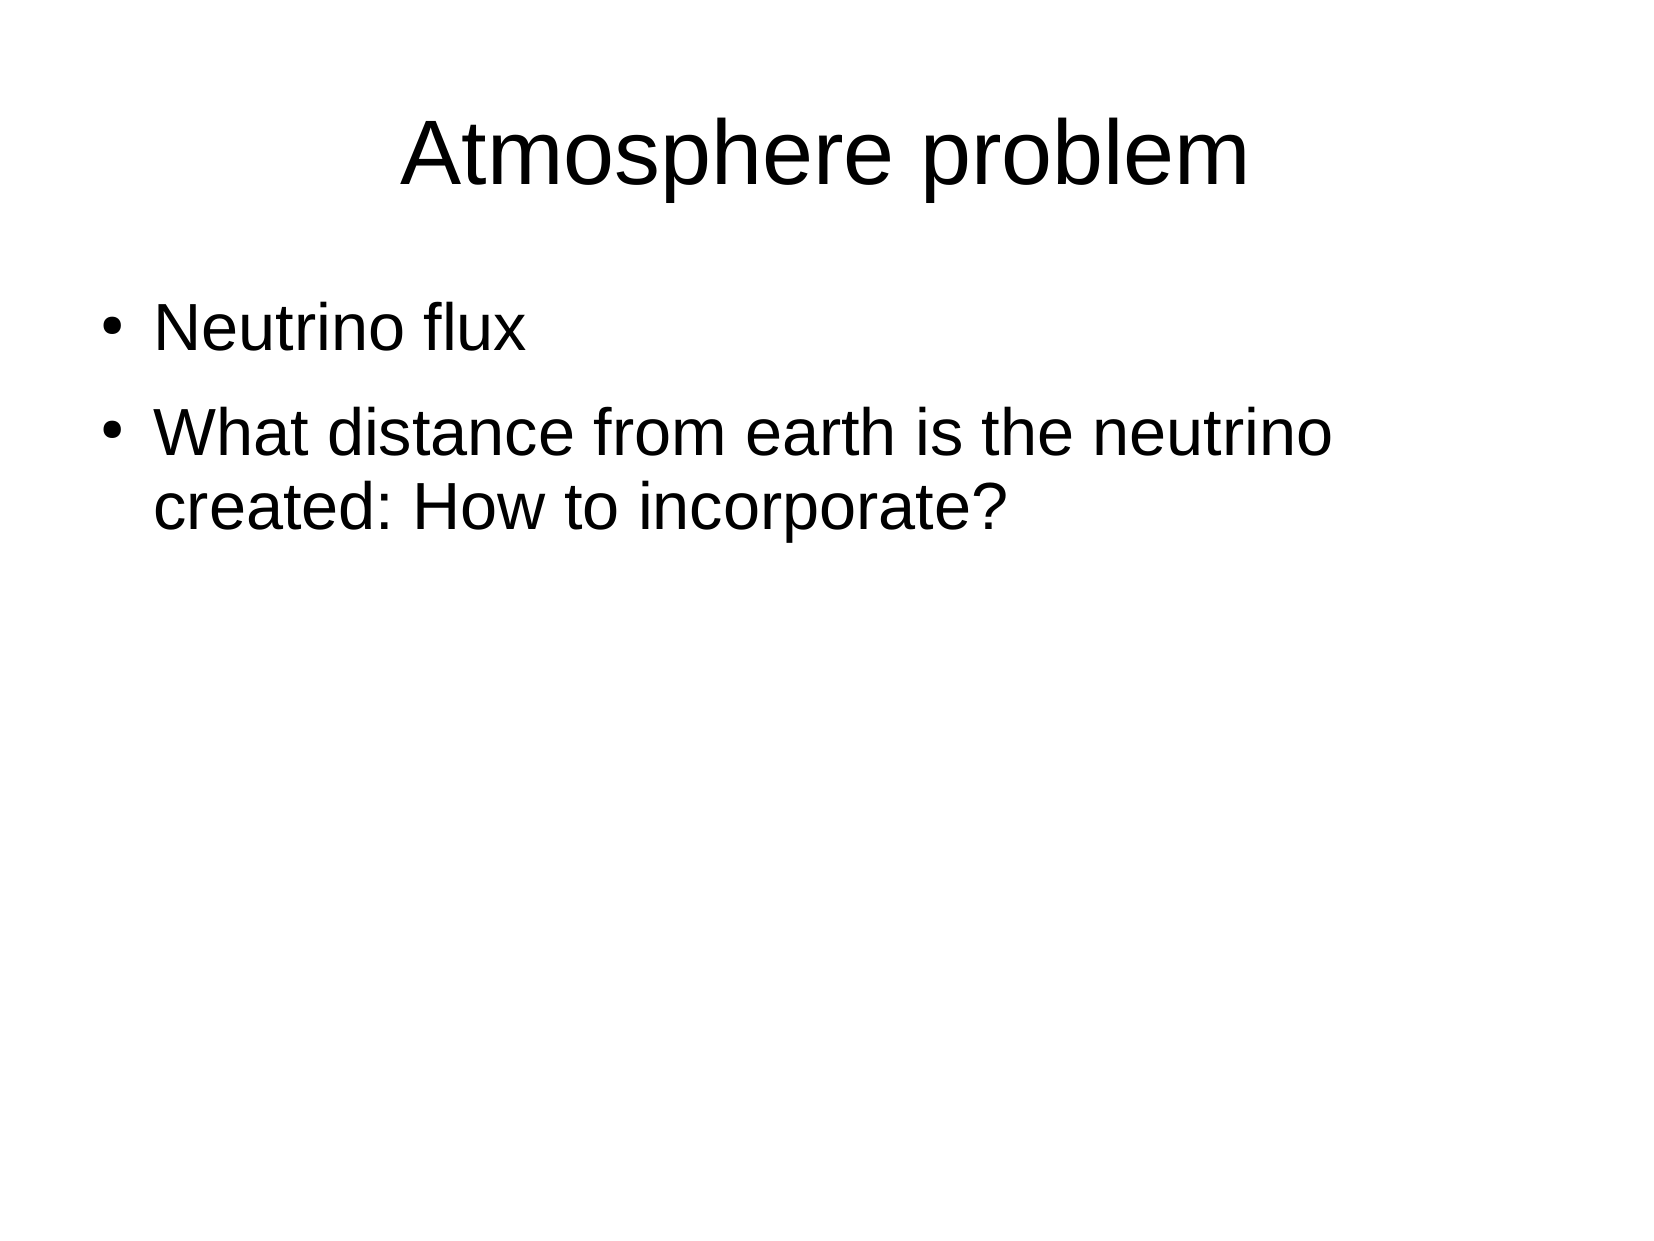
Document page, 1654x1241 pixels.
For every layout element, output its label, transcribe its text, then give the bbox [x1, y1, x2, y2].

list Neutrino flux What distance from earth is the neutrino created: How to incorporate? [82, 290, 1571, 1010]
title Atmosphere problem [82, 49, 1571, 257]
